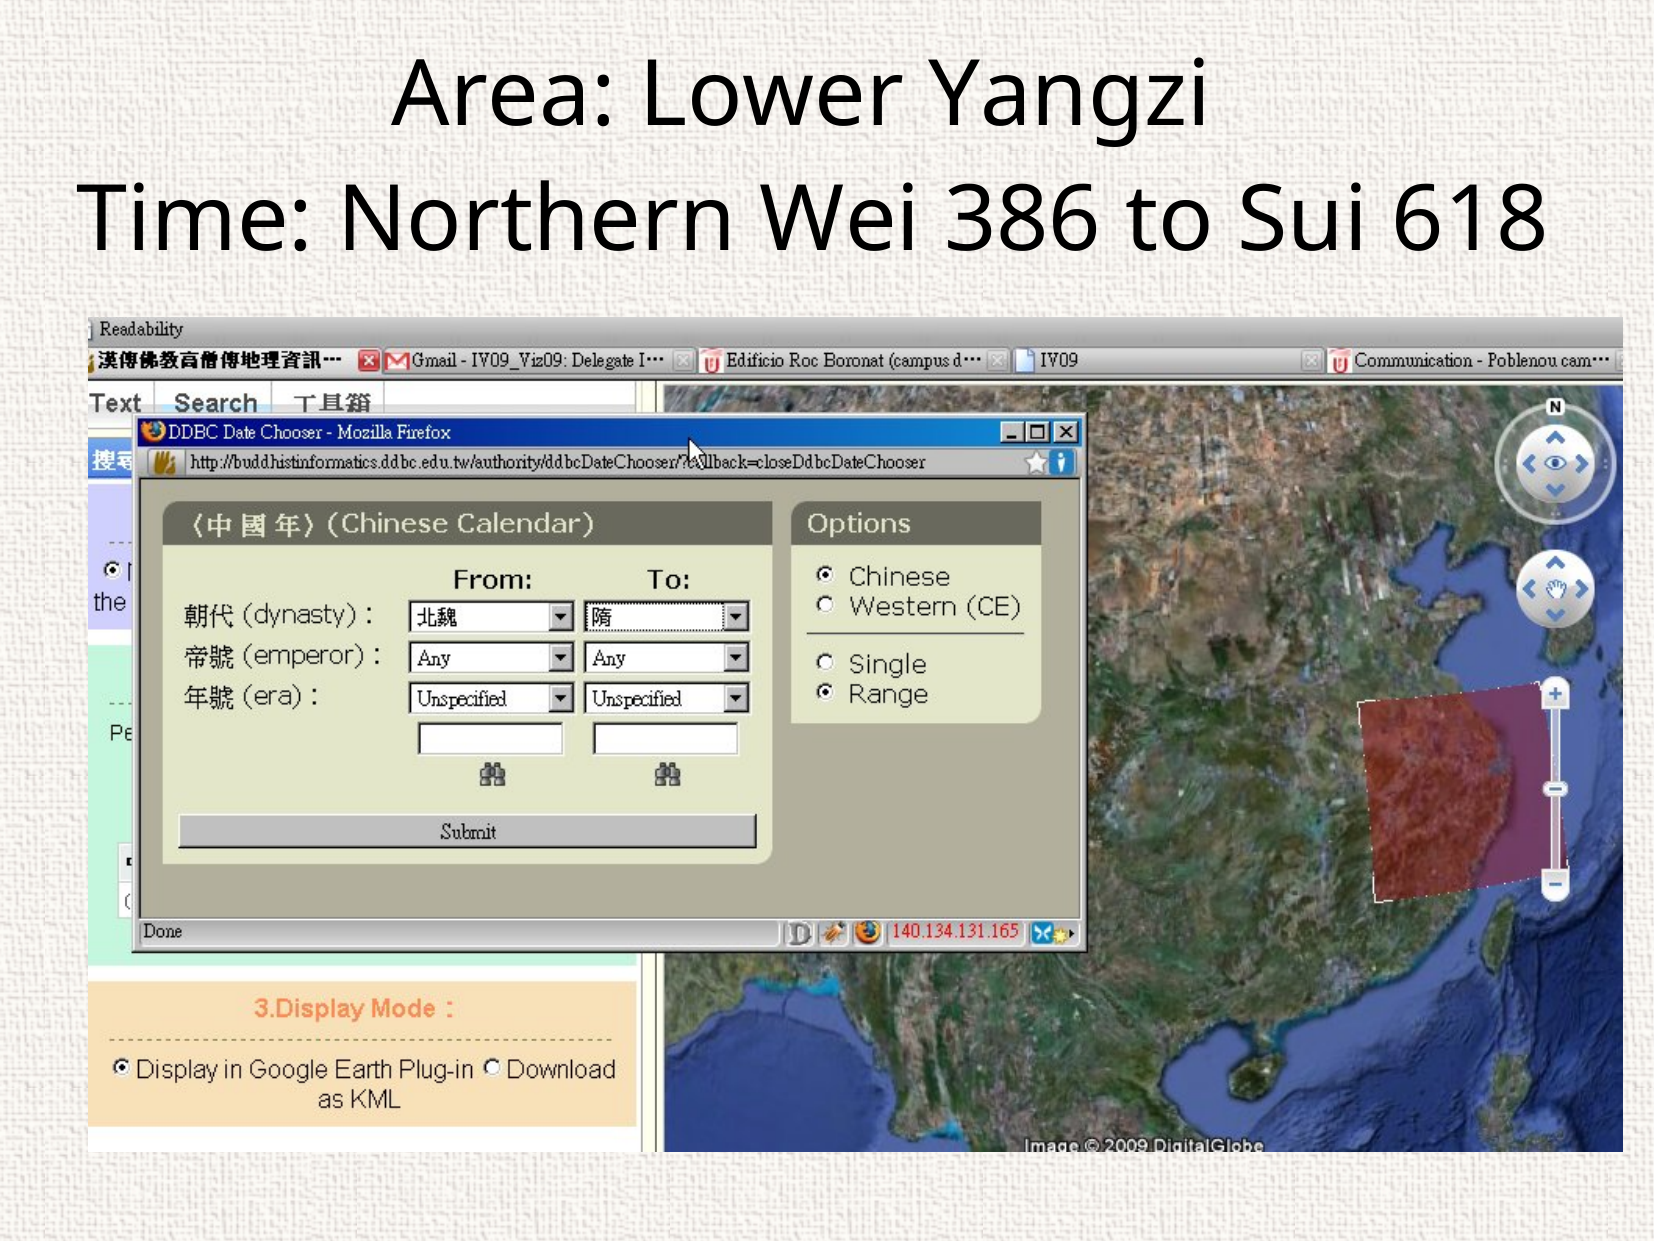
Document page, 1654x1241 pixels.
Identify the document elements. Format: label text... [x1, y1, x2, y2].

title Area: Lower Yangzi Time: Northern Wei 386 to Sui 618 [62, 29, 1565, 276]
picture [0, 0, 1654, 1241]
